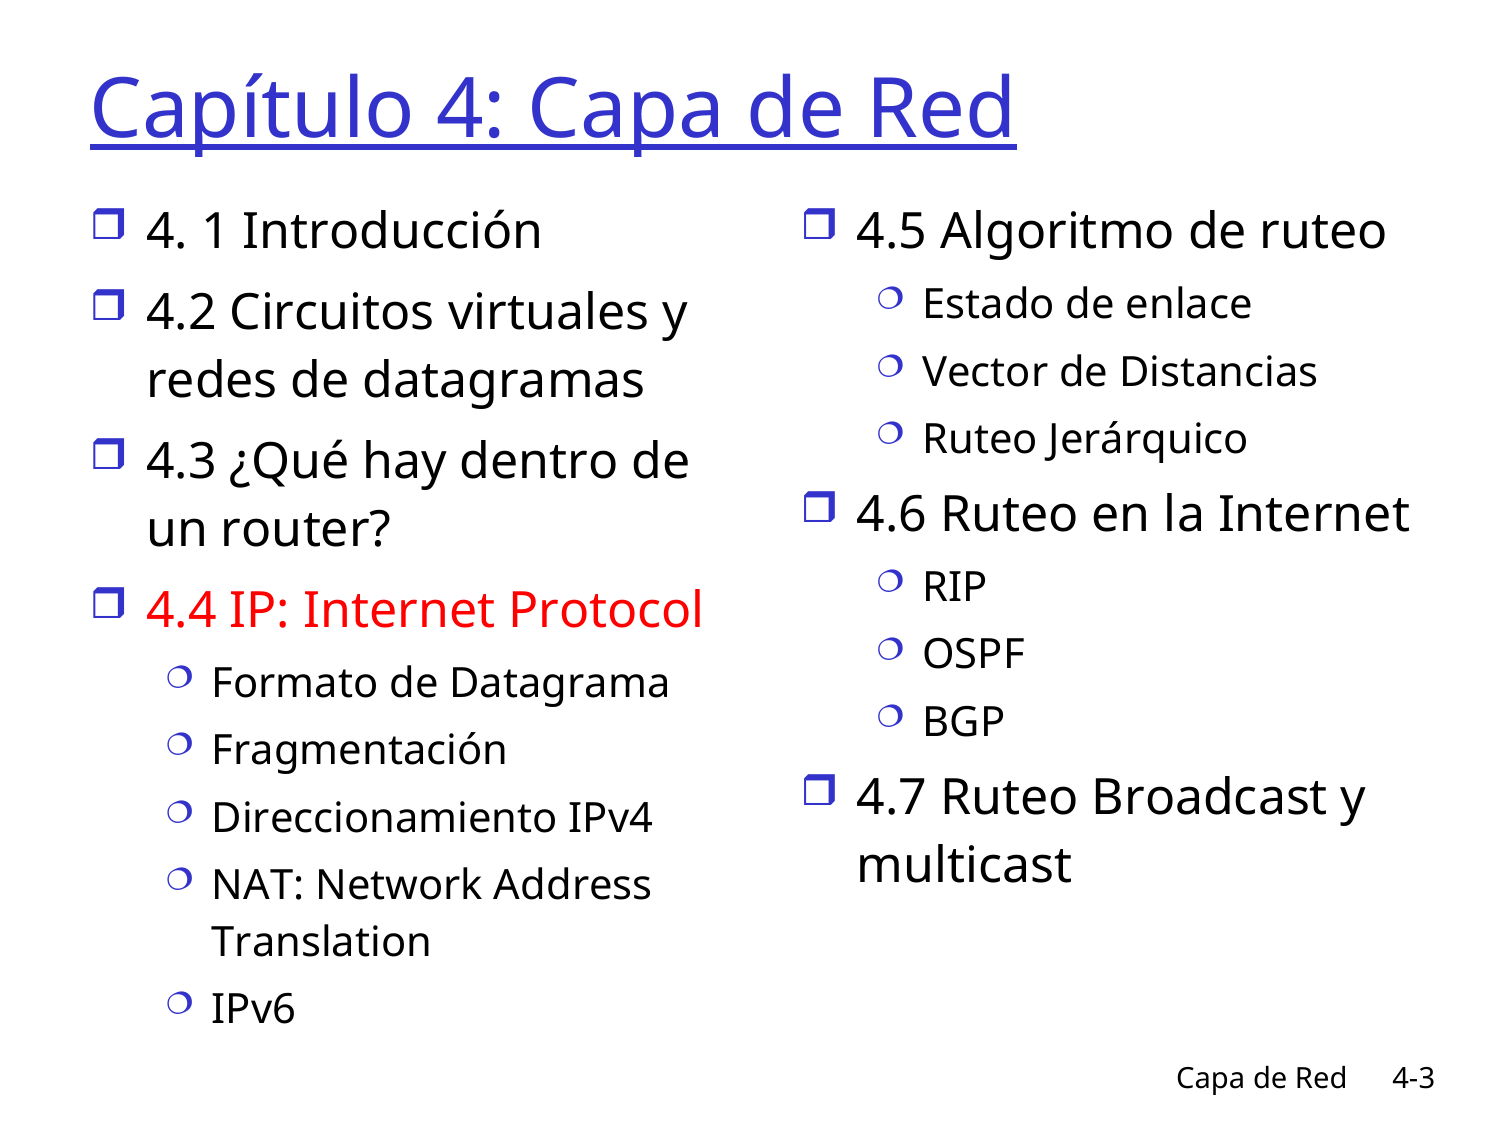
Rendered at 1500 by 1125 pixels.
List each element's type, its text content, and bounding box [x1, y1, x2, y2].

title Capítulo 4: Capa de Red [75, 23, 1463, 188]
list 4. 1 Introducción 4.2 Circuitos virtuales y redes de datagramas 4.3 ¿Qué hay dentro de un router? 4.4 IP: Internet Protocol Formato de Datagrama Fragmentación Direccionamiento IPv4 NAT: Network Address Translation IPv6 [75, 187, 753, 1029]
list 4.5 Algoritmo de ruteo Estado de enlace Vector de Distancias Ruteo Jerárquico 4.6 Ruteo en la Internet RIP OSPF BGP 4.7 Ruteo Broadcast y multicast [785, 187, 1464, 1029]
